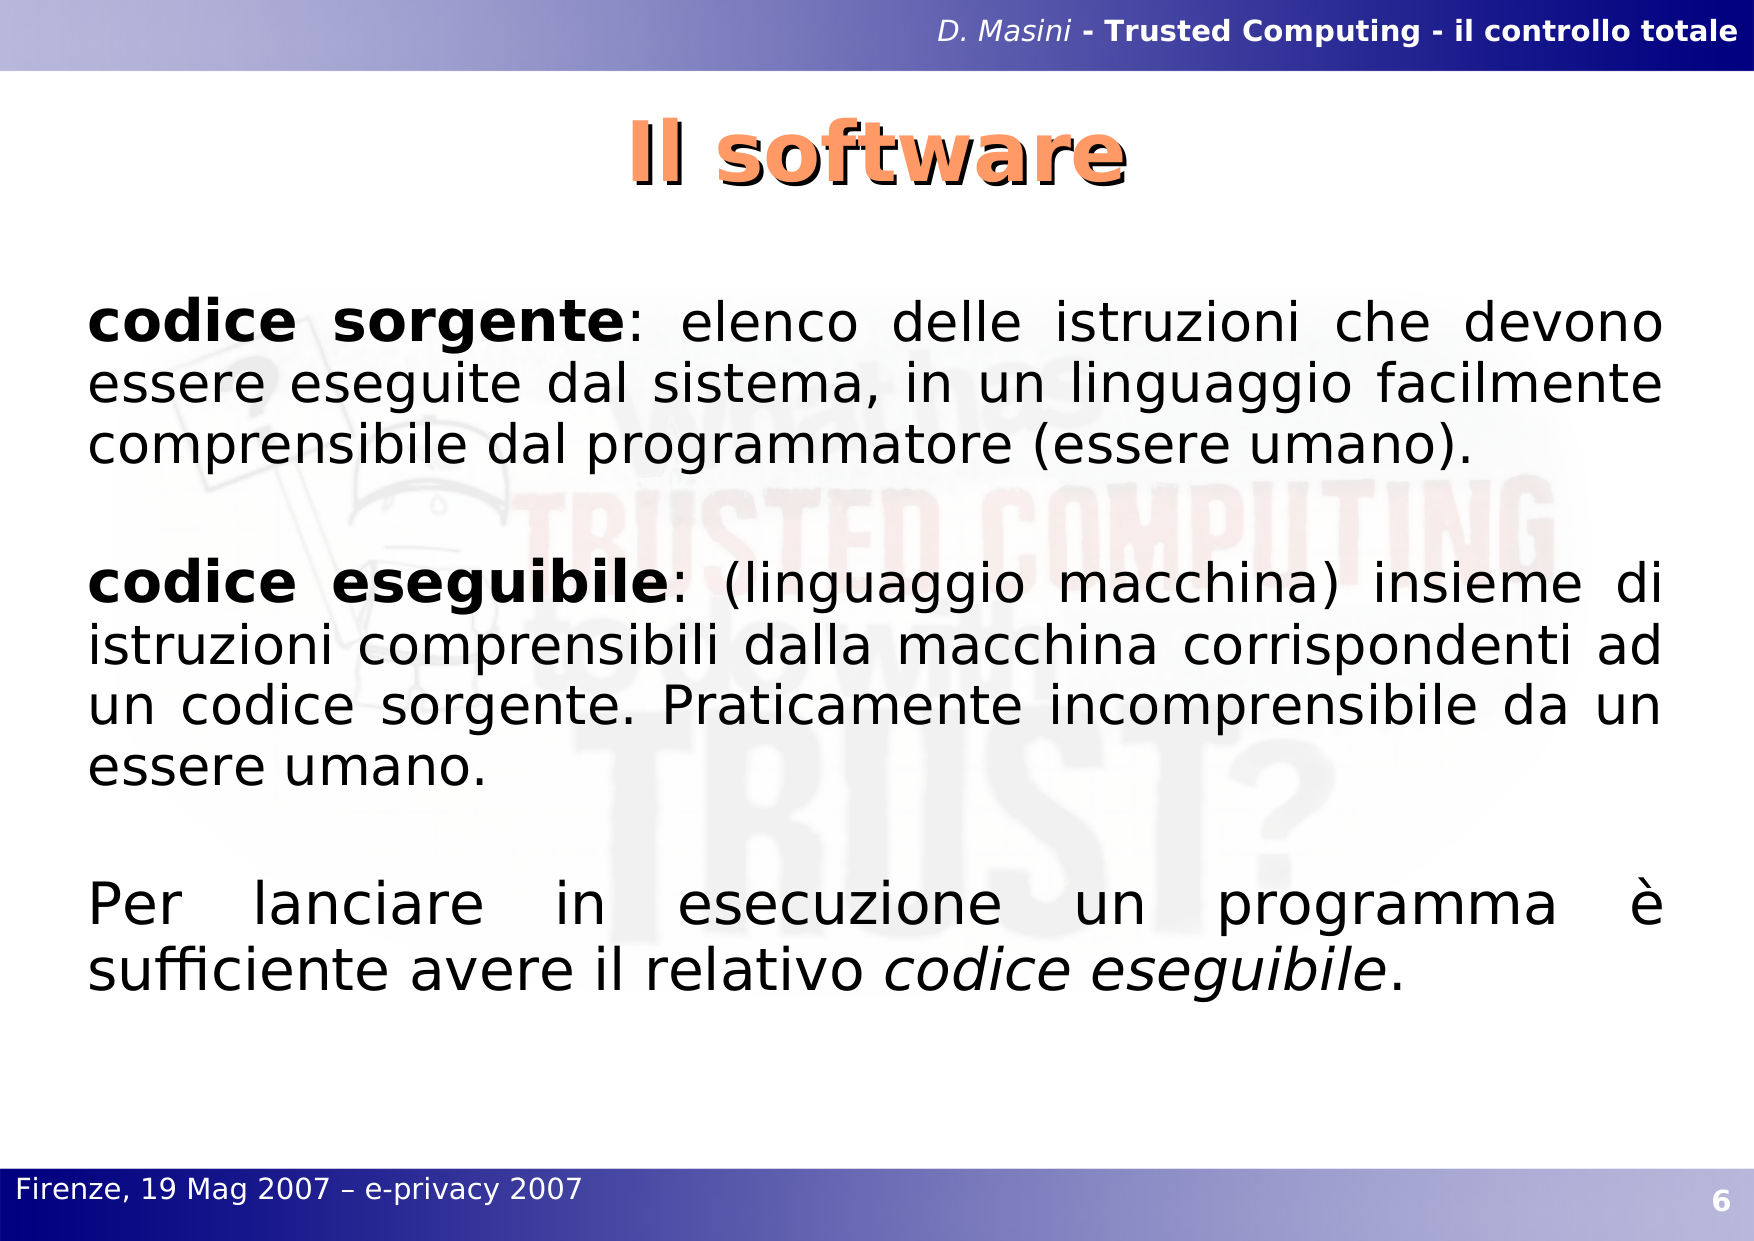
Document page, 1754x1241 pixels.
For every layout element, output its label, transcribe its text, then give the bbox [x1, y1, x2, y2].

picture [0, 0, 1754, 1241]
title Il software [87, 49, 1667, 257]
list codice sorgente: elenco delle istruzioni che devono essere eseguite dal sistema, in un linguaggio facilmente comprensibile dal programmatore (essere umano). codice eseguibile: (linguaggio macchina) insieme di istruzioni comprensibili dalla macchina corrispondenti ad un codice sorgente. Praticamente incomprensibile da un essere umano. Per lanciare in esecuzione un programma è sufficiente avere il relativo codice eseguibile. [87, 289, 1667, 1108]
